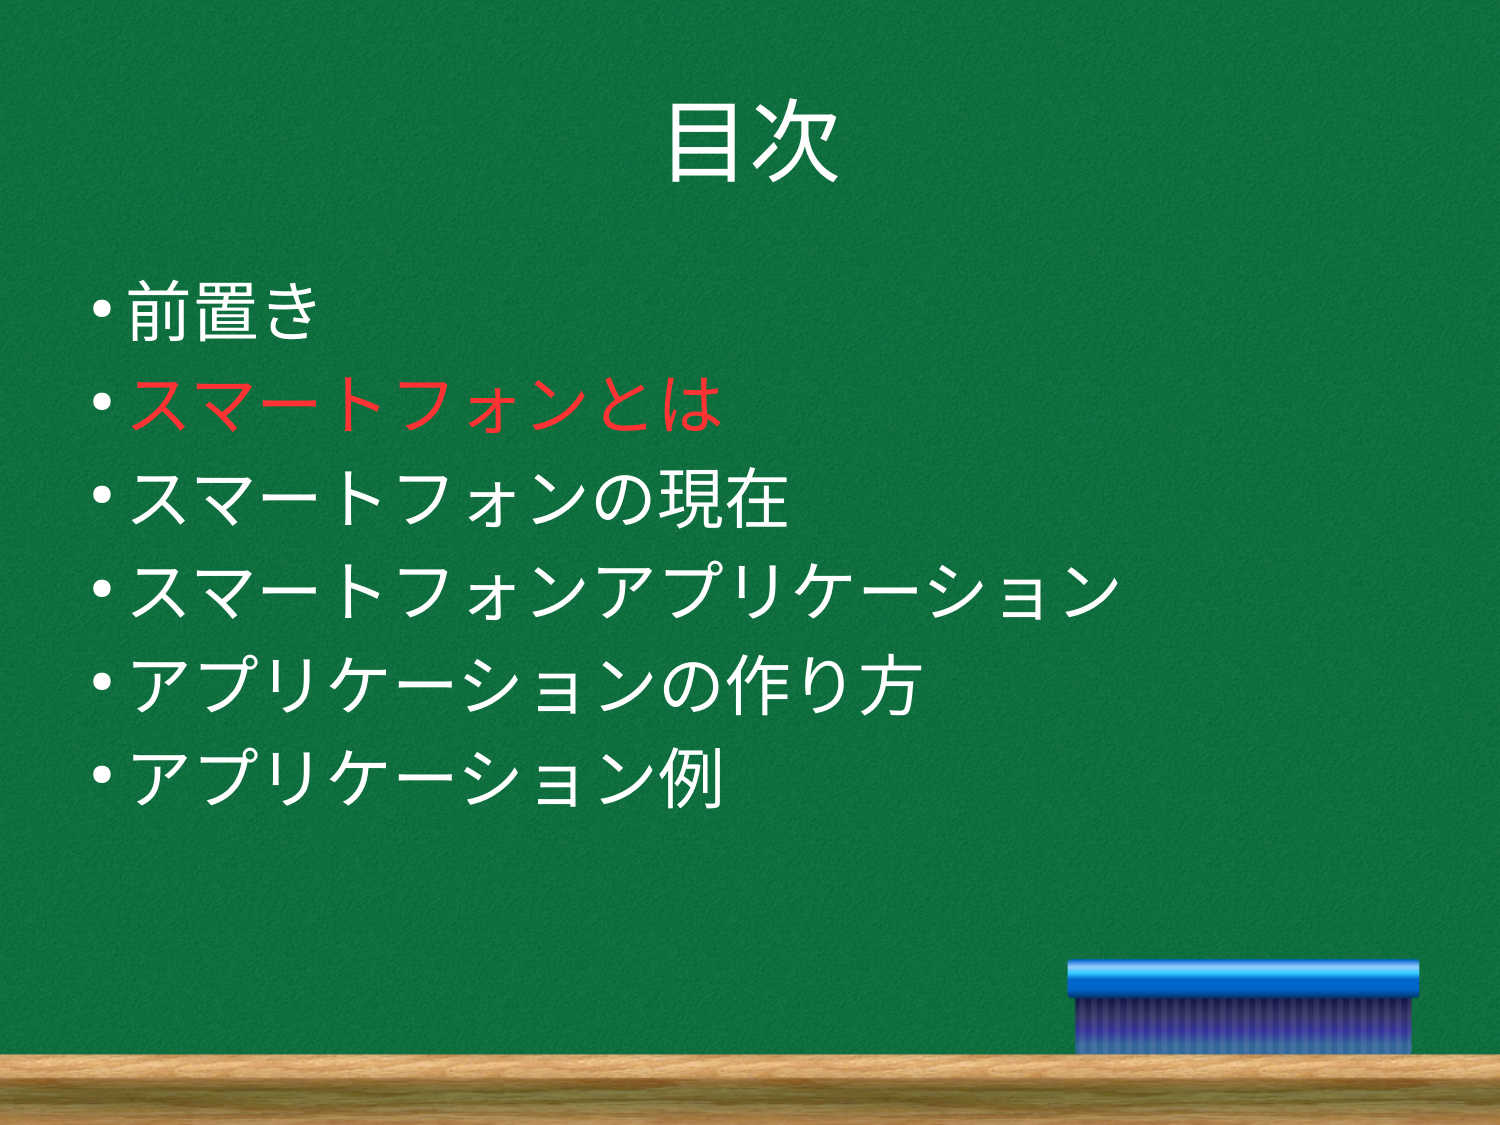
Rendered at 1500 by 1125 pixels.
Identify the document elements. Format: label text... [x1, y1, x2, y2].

list 前置き スマートフォンとは スマートフォンの現在 スマートフォンアプリケーション アプリケーションの作り方 アプリケーション例 [75, 262, 1425, 1005]
title 目次 [75, 45, 1425, 233]
picture [0, 0, 1500, 1125]
